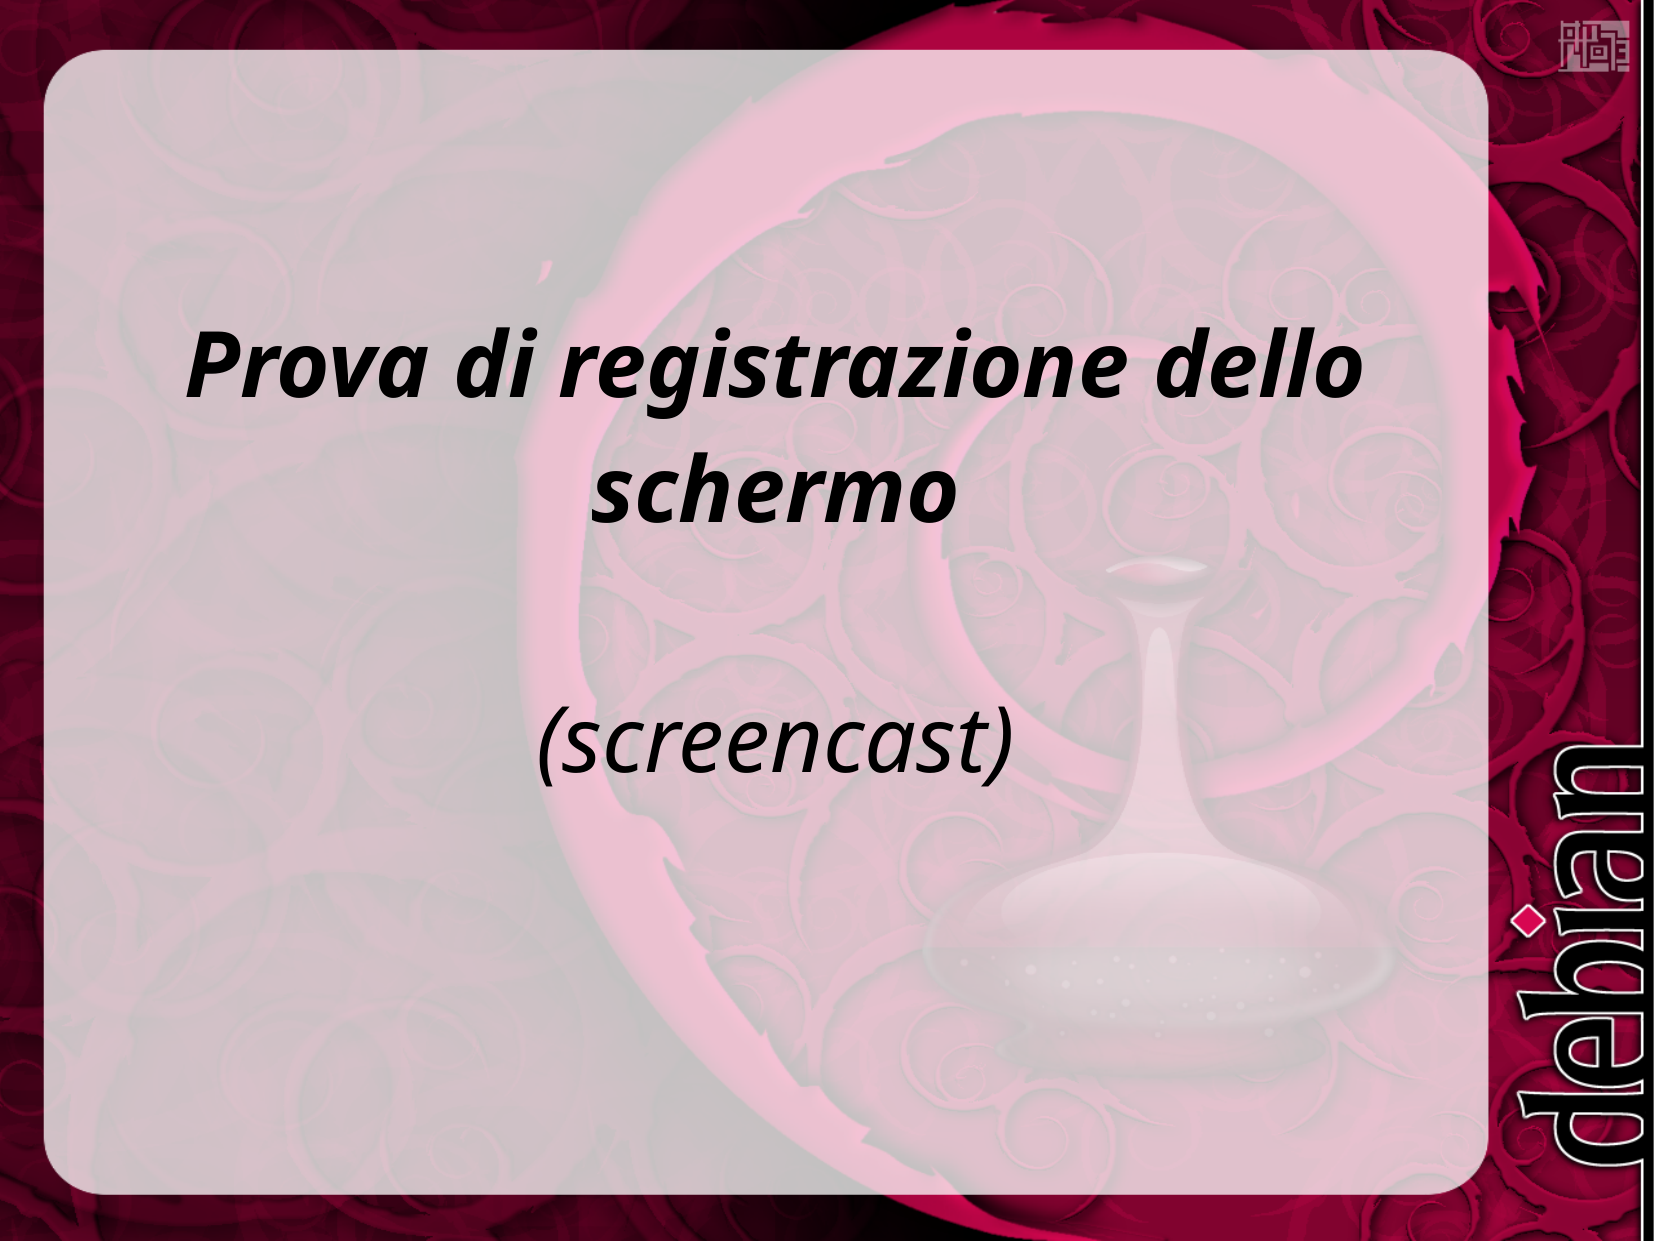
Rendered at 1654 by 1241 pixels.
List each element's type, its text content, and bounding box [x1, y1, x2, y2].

picture [0, 0, 1654, 1241]
title Prova di registrazione dello schermo (screencast) [67, 327, 1485, 773]
